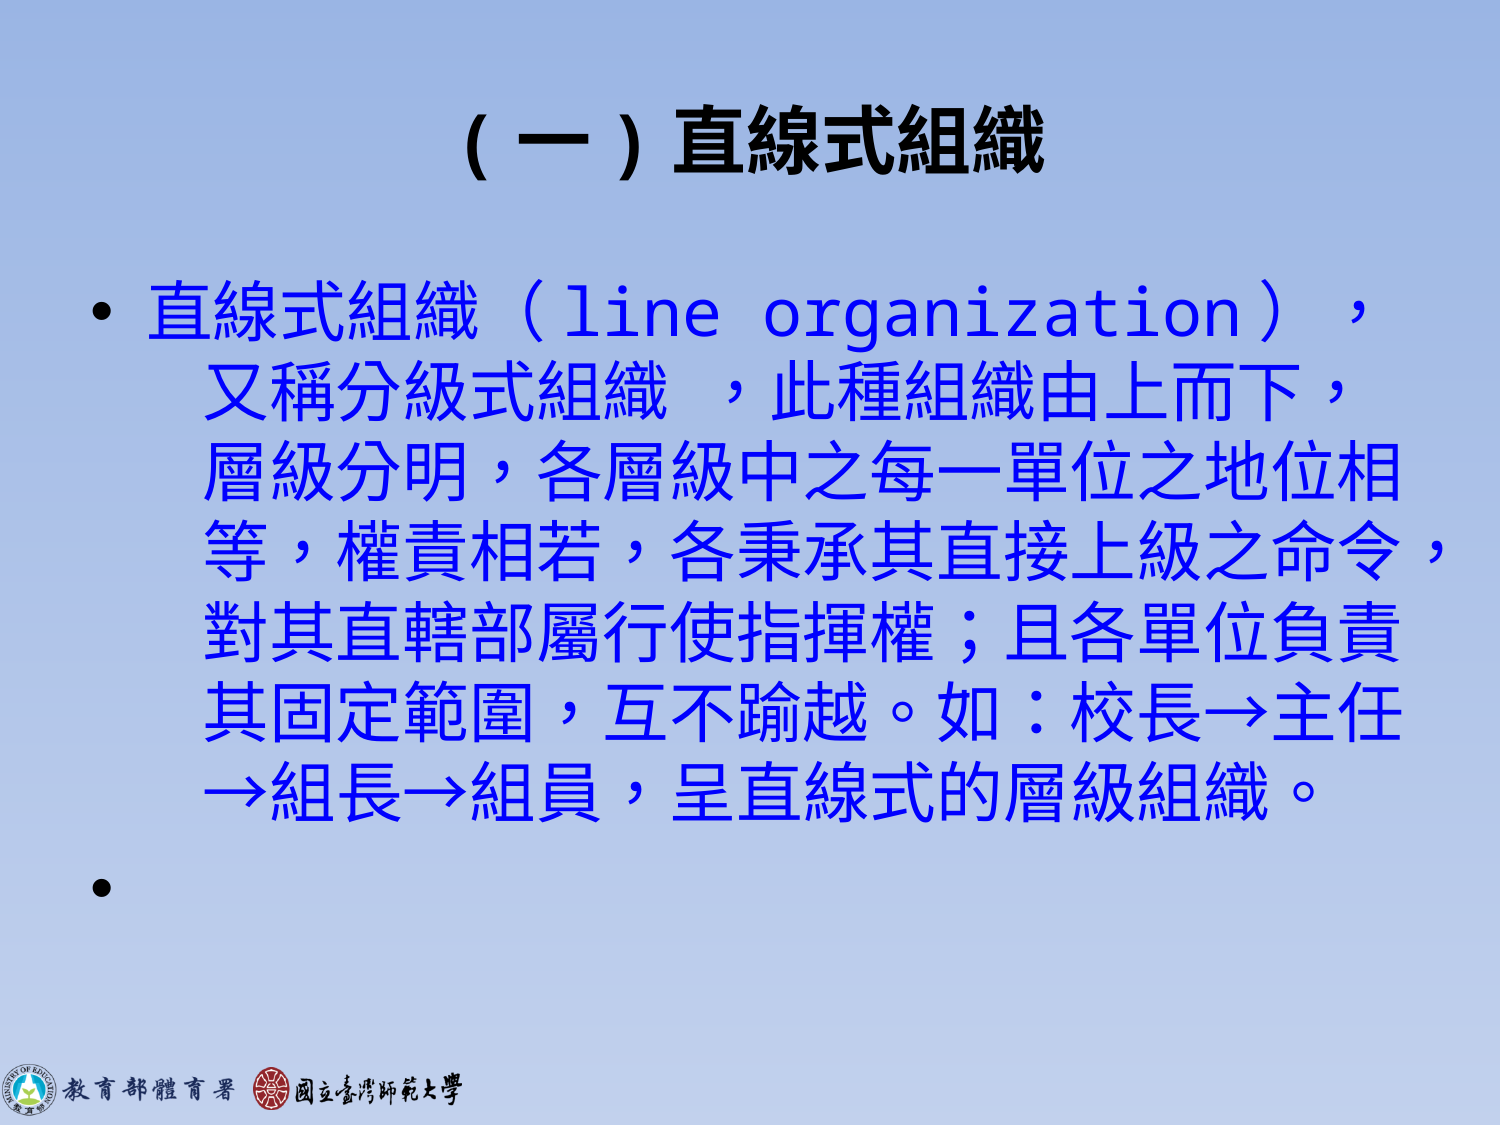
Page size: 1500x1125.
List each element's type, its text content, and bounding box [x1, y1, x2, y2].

title (一)直線式組織 [75, 45, 1426, 233]
list 直線式組織（line organization），又稱分級式組織 ，此種組織由上而下，層級分明，各層級中之每一單位之地位相等，權責相若，各秉承其直接上級之命令，對其直轄部屬行使指揮權；且各單位負責其固定範圍，互不踰越。如：校長→主任→組長→組員，呈直線式的層級組織。 [75, 262, 1426, 1005]
